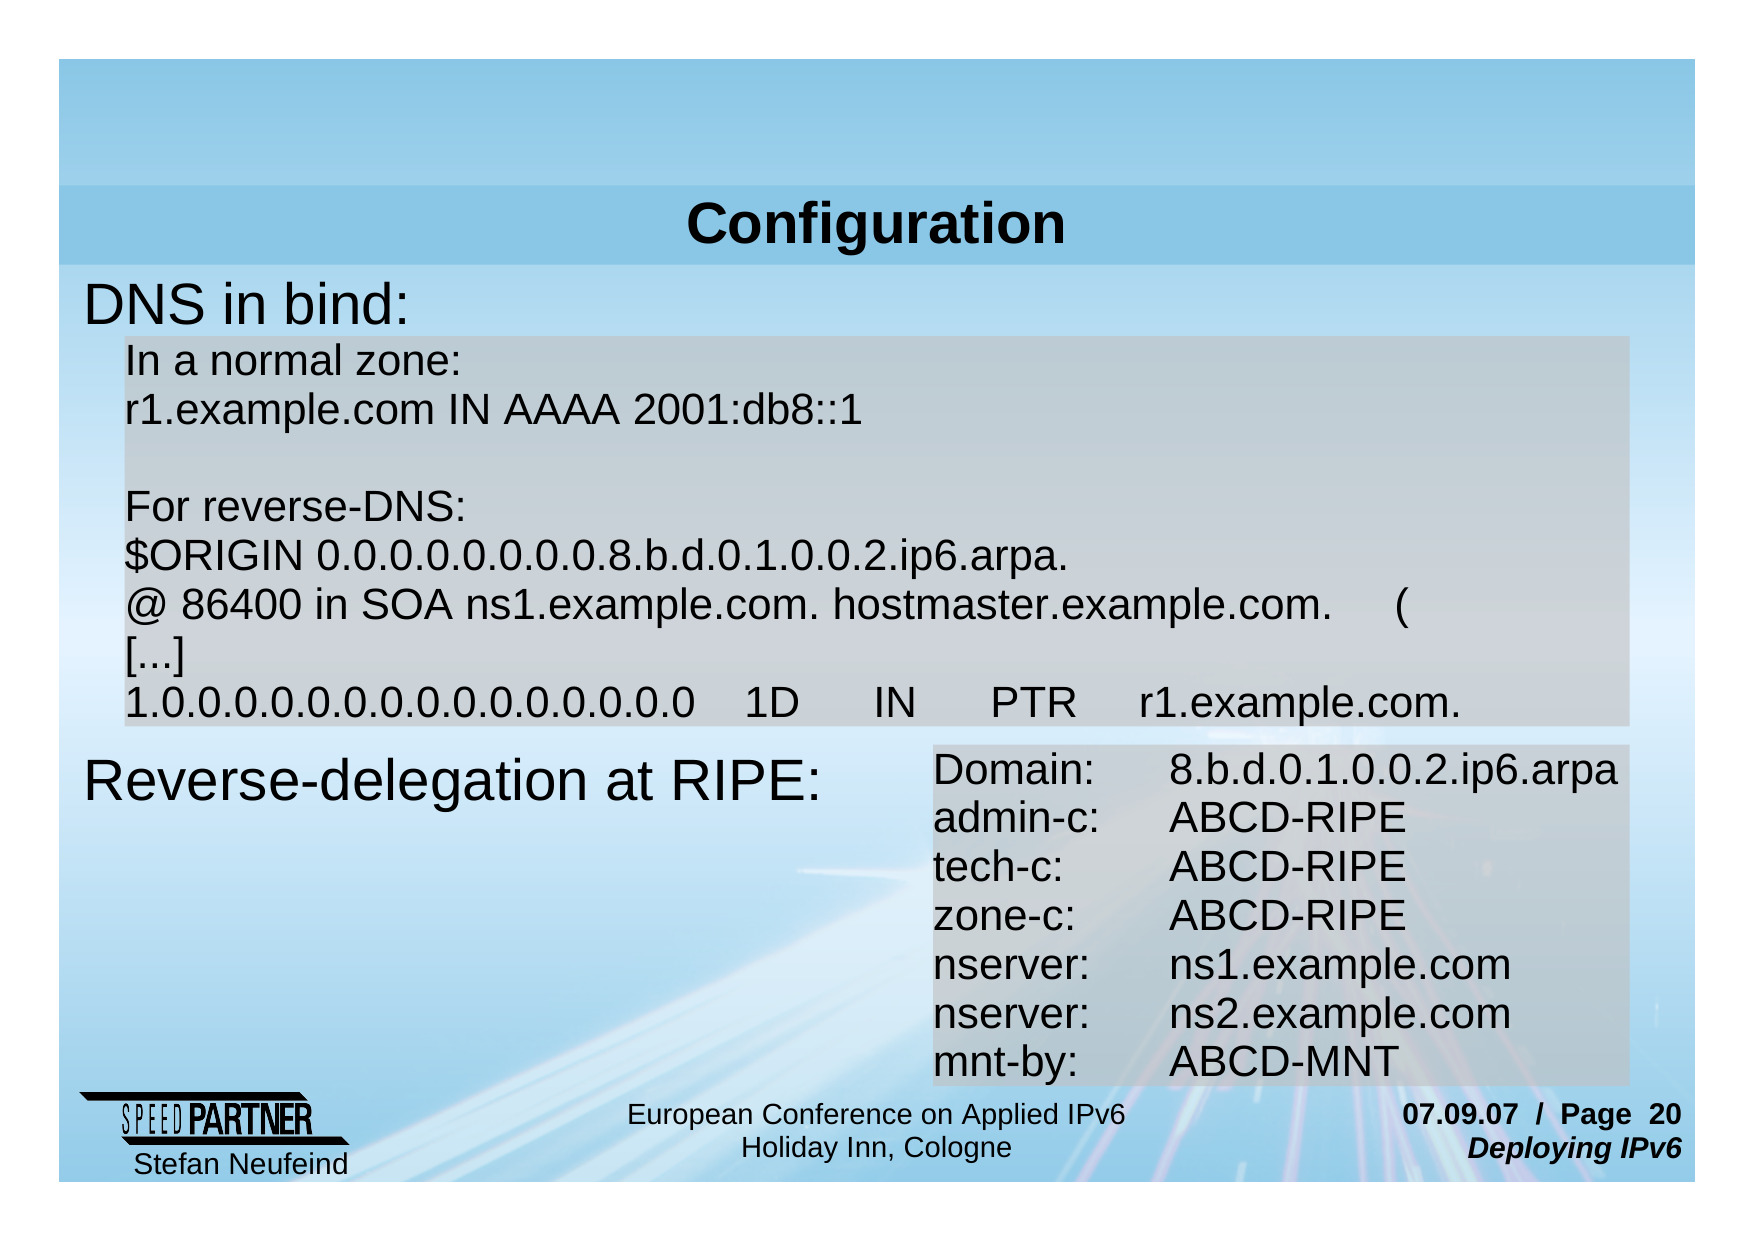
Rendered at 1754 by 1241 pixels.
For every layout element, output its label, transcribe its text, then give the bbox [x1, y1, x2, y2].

title Configuration [59, 190, 1695, 257]
picture [59, 265, 1695, 1182]
picture [59, 59, 1695, 185]
text_box In a normal zone: r1.example.com IN AAAA 2001:db8::1 For reverse-DNS: $ORIGIN 0.0.0.0.0.0.0.0.8.b.d.0.1.0.0.2.ip6.arpa. @ 86400 in SOA ns1.example.com. hostmaster.example.com. ( [...] 1.0.0.0.0.0.0.0.0.0.0.0.0.0.0.0 1D IN PTR r1.example.com. [124, 336, 1630, 725]
list DNS in bind: Reverse-delegation at RIPE: [71, 272, 1695, 1055]
text_box Domain: 8.b.d.0.1.0.0.2.ip6.arpa admin-c: ABCD-RIPE tech-c: ABCD-RIPE zone-c: ABCD-RIPE nserver: ns1.example.com nserver: ns2.example.com mnt-by: ABCD-MNT [933, 744, 1630, 1085]
